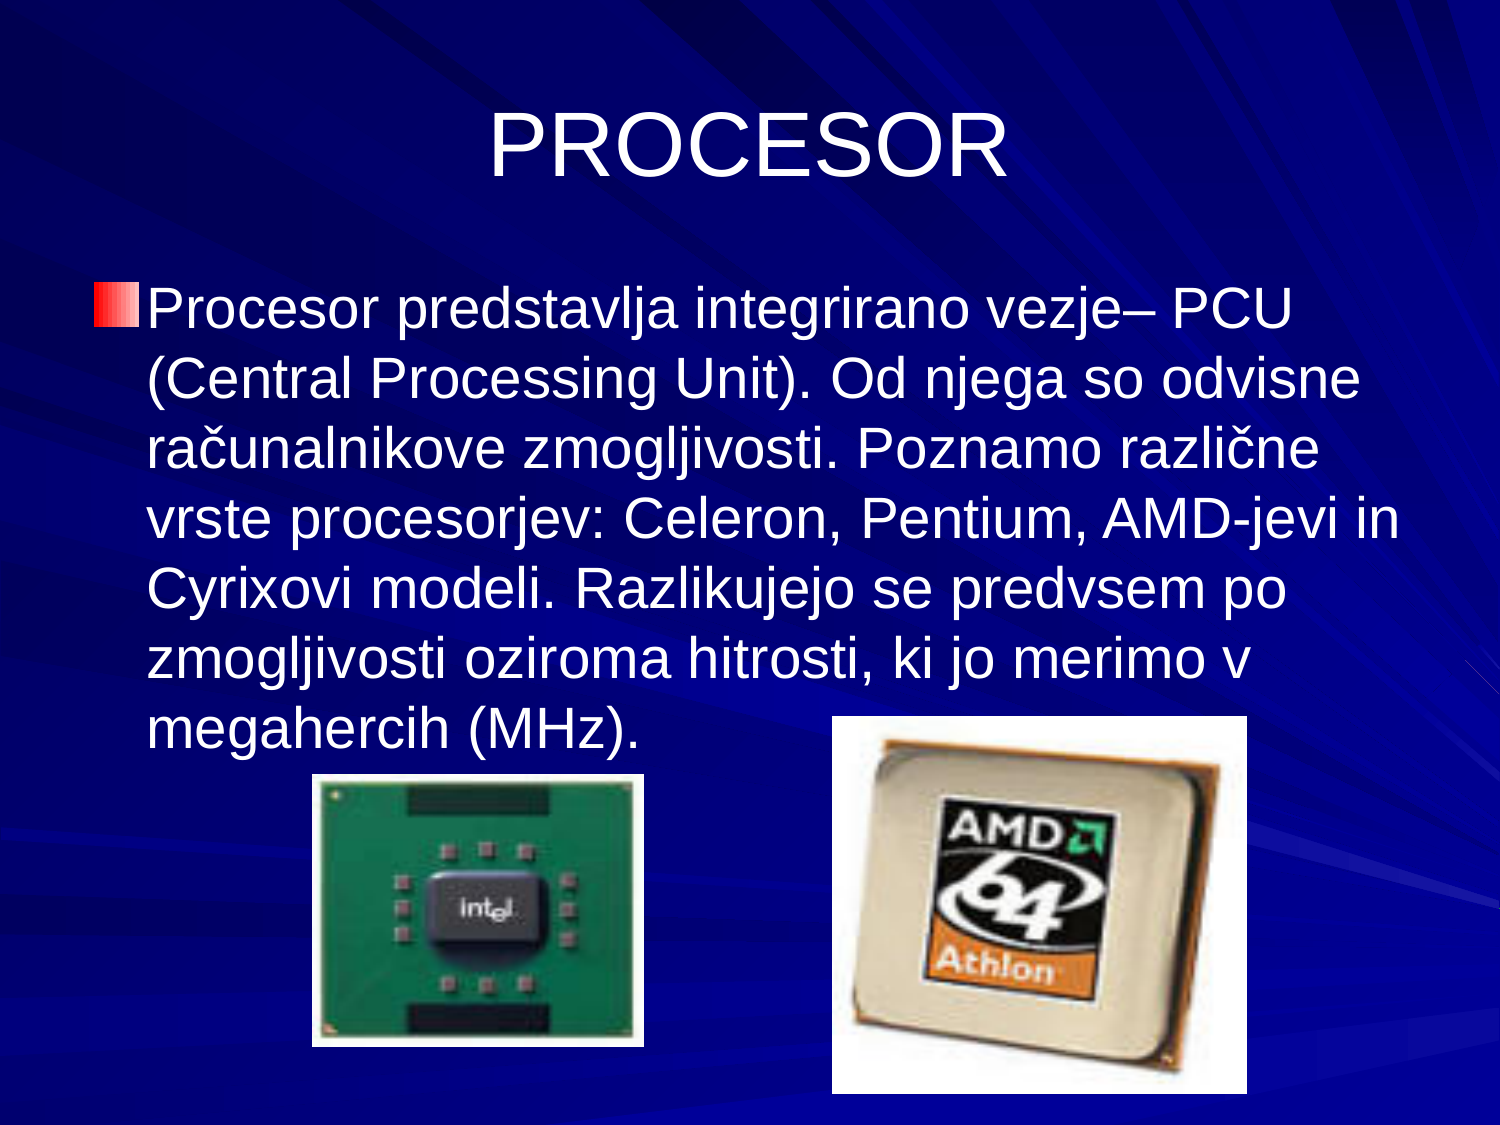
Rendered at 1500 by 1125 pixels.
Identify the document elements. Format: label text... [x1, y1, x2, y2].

picture [312, 774, 644, 1047]
title PROCESOR [75, 45, 1425, 234]
picture [832, 716, 1247, 1094]
list Procesor predstavlja integrirano vezje– PCU (Central Processing Unit). Od njega so odvisne računalnikove zmogljivosti. Poznamo različne vrste procesorjev: Celeron, Pentium, AMD-jevi in Cyrixovi modeli. Razlikujejo se predvsem po zmogljivosti oziroma hitrosti, ki jo merimo v megahercih (MHz). [75, 262, 1425, 1006]
